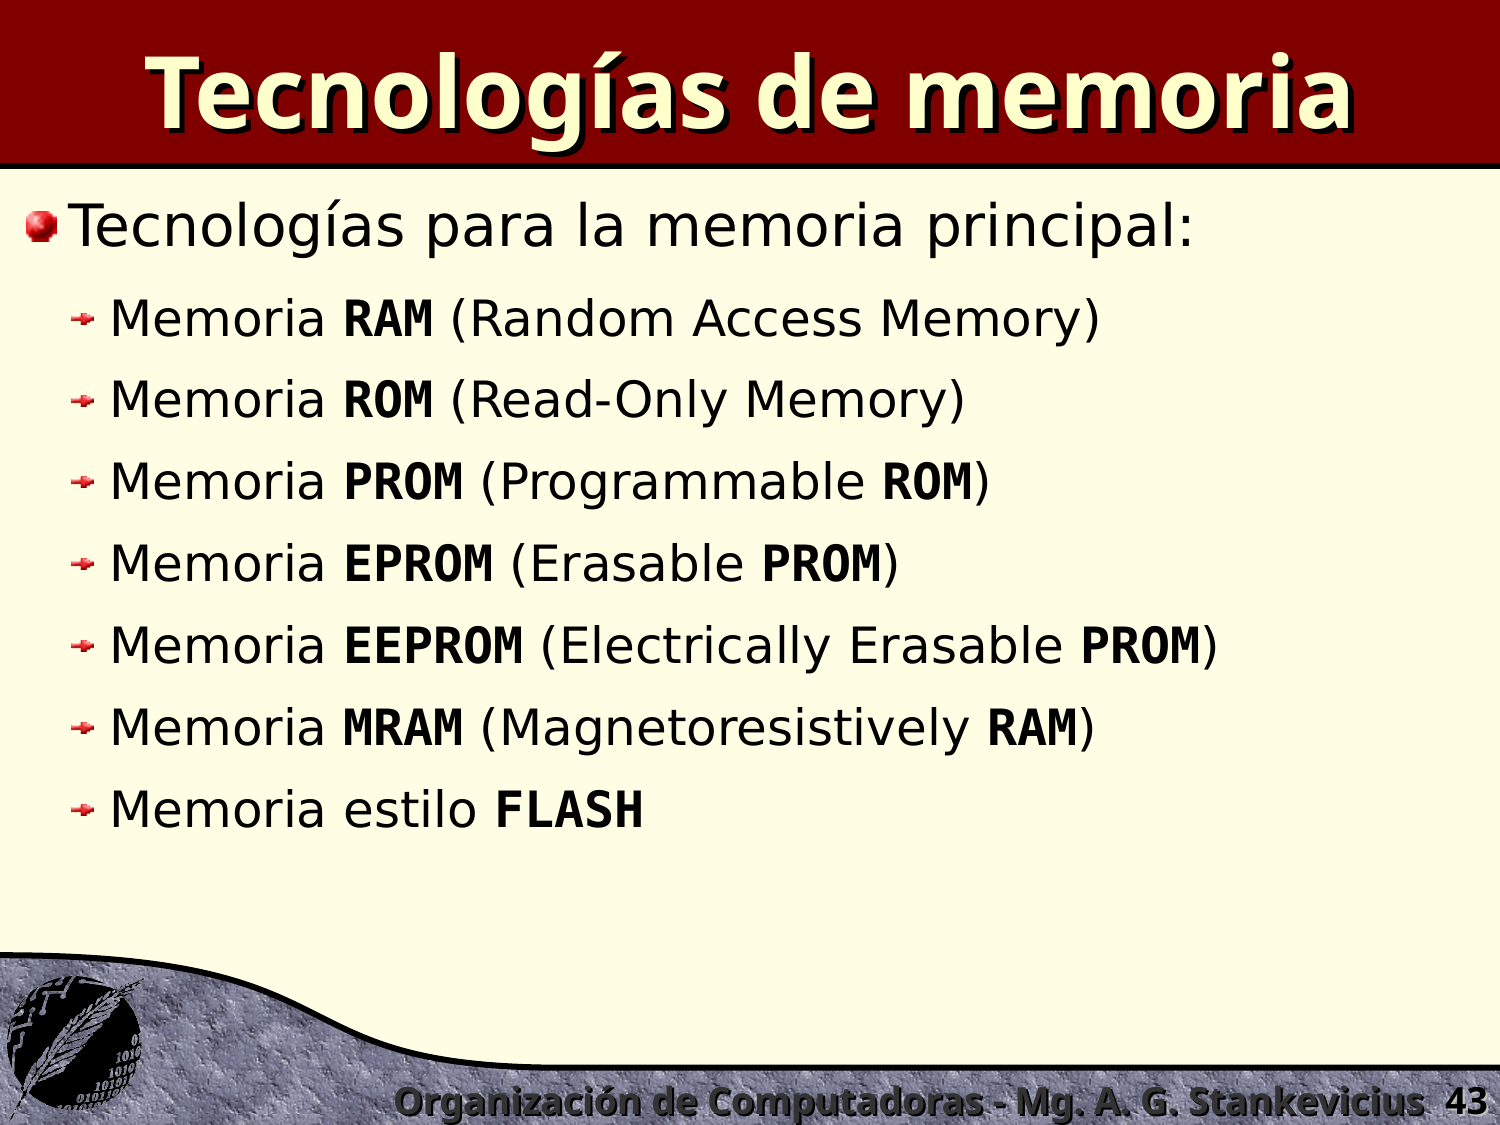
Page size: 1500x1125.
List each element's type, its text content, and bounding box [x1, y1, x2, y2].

picture [448, 1100, 455, 1110]
picture [0, 959, 1500, 1125]
list Tecnologías para la memoria principal: Memoria RAM (Random Access Memory) Memoria ROM (Read-Only Memory) Memoria PROM (Programmable ROM) Memoria EPROM (Erasable PROM) Memoria EEPROM (Electrically Erasable PROM) Memoria MRAM (Magnetoresistively RAM) Memoria estilo FLASH [11, 192, 1486, 935]
picture [802, 1100, 806, 1110]
title Tecnologías de memoria [15, 5, 1485, 160]
picture [1058, 1100, 1065, 1110]
